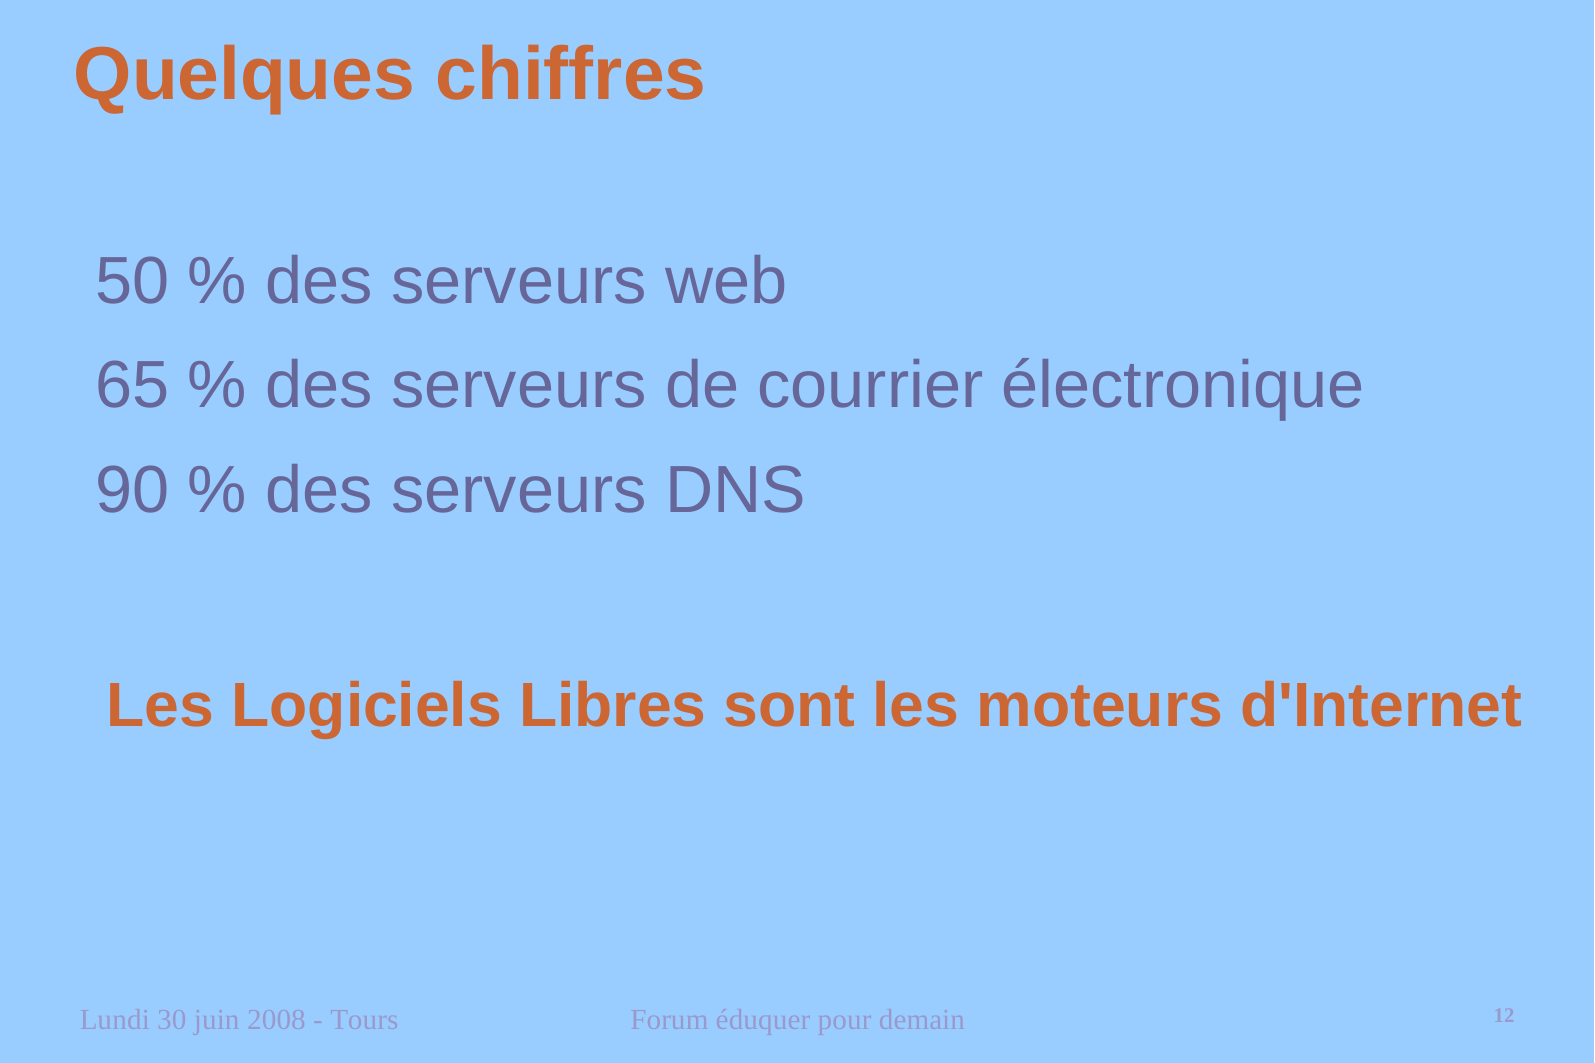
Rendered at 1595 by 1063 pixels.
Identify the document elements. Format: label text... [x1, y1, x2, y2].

title Quelques chiffres [74, 0, 1510, 148]
list 50 % des serveurs web 65 % des serveurs de courrier électronique 90 % des serveurs DNS Les Logiciels Libres sont les moteurs d'Internet [59, 243, 1554, 945]
